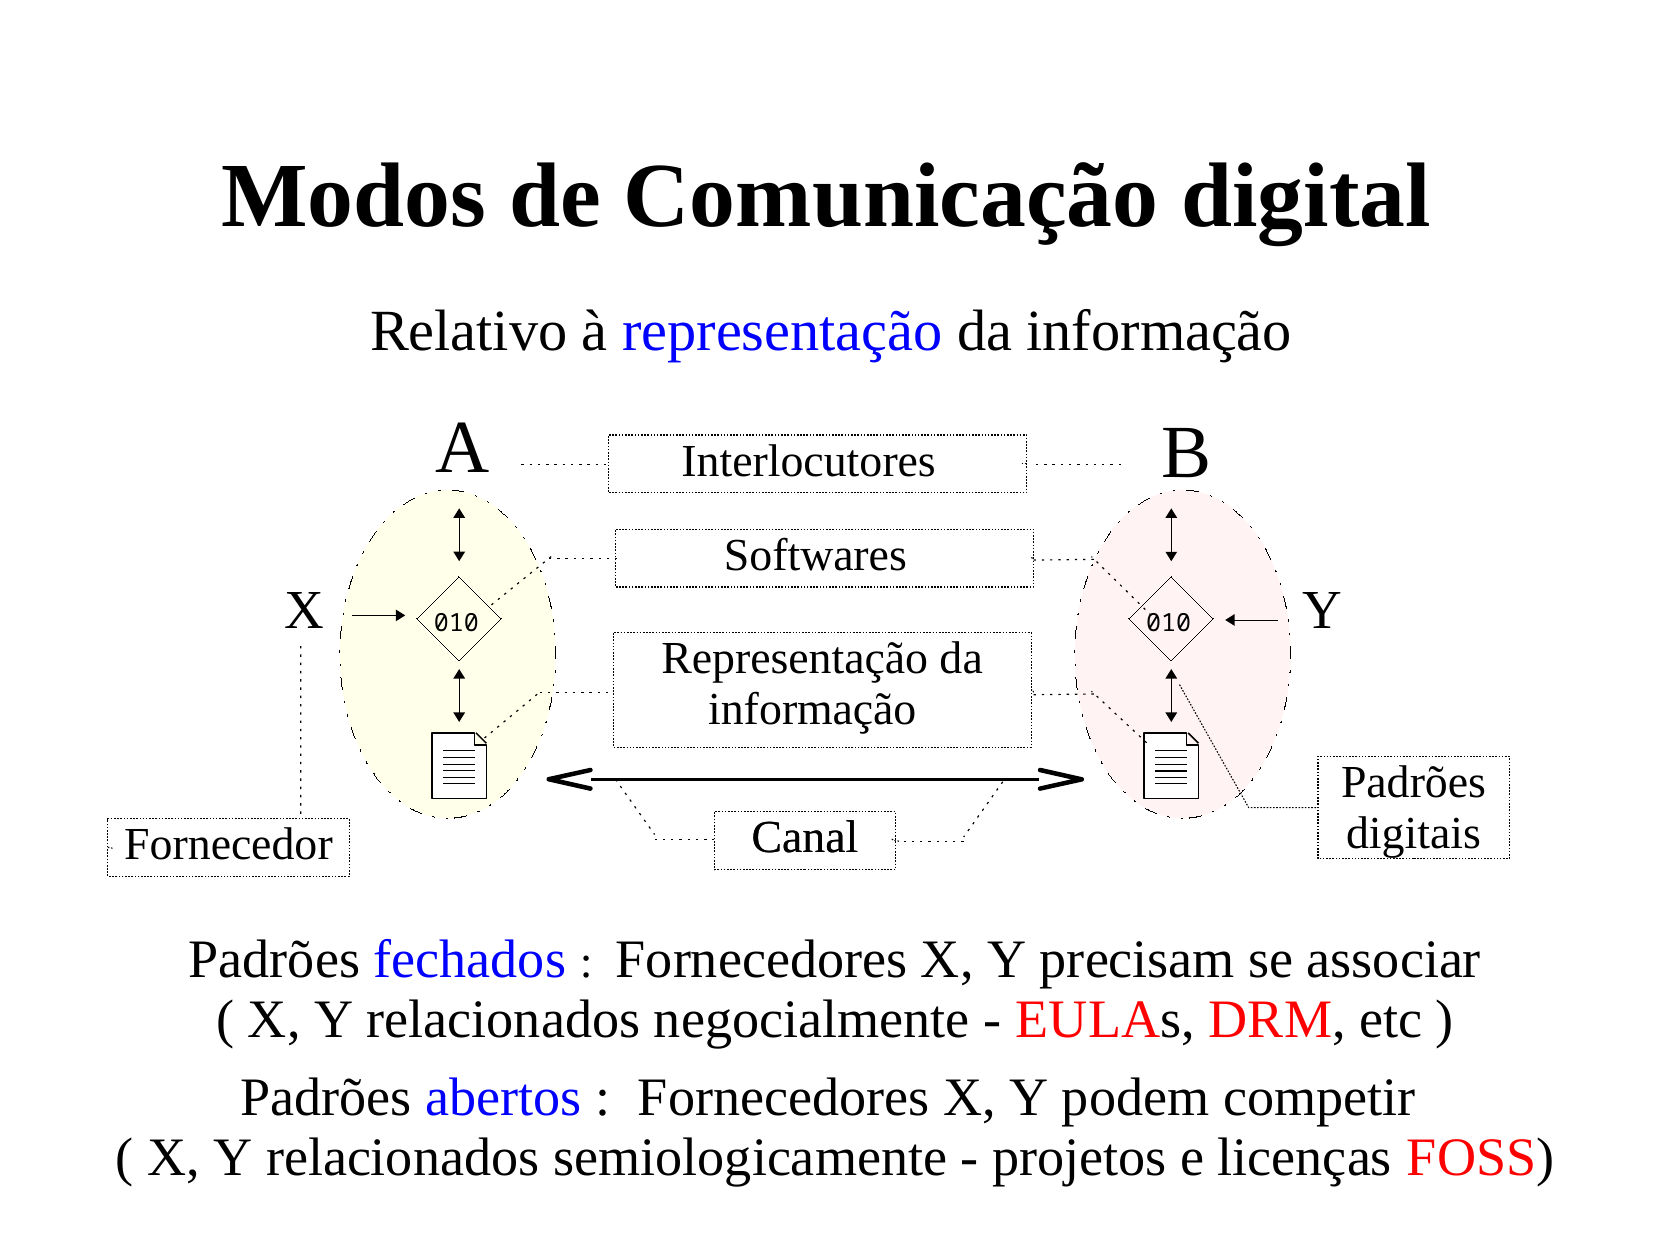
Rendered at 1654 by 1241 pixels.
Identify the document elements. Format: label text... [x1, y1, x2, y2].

text_box Fornecedor [107, 818, 350, 877]
text_box B [1161, 411, 1219, 514]
text_box Padrões digitais [1317, 756, 1510, 859]
text_box Relativo à representação da informação [370, 298, 1318, 371]
text_box Softwares [615, 529, 1034, 588]
title Modos de Comunicação digital [135, 92, 1542, 299]
text_box Y [1302, 579, 1343, 642]
text_box Canal [714, 811, 896, 870]
text_box Representação da informação [613, 632, 1032, 748]
text_box X [284, 579, 325, 642]
text_box A [435, 406, 492, 502]
text_box Interlocutores [608, 435, 1027, 493]
text_box [1074, 493, 1291, 819]
text_box 010 [1146, 604, 1213, 638]
text_box 010 [433, 604, 501, 638]
text_box [339, 491, 556, 819]
text_box Padrões fechados : Fornecedores X, Y precisam se associar ( X, Y relacionados negocialmente - EULAs, DRM, etc ) Padrões abertos : Fornecedores X, Y podem competir ( X, Y relacionados semiologicamente - projetos e licenças FOSS) [69, 928, 1601, 1187]
